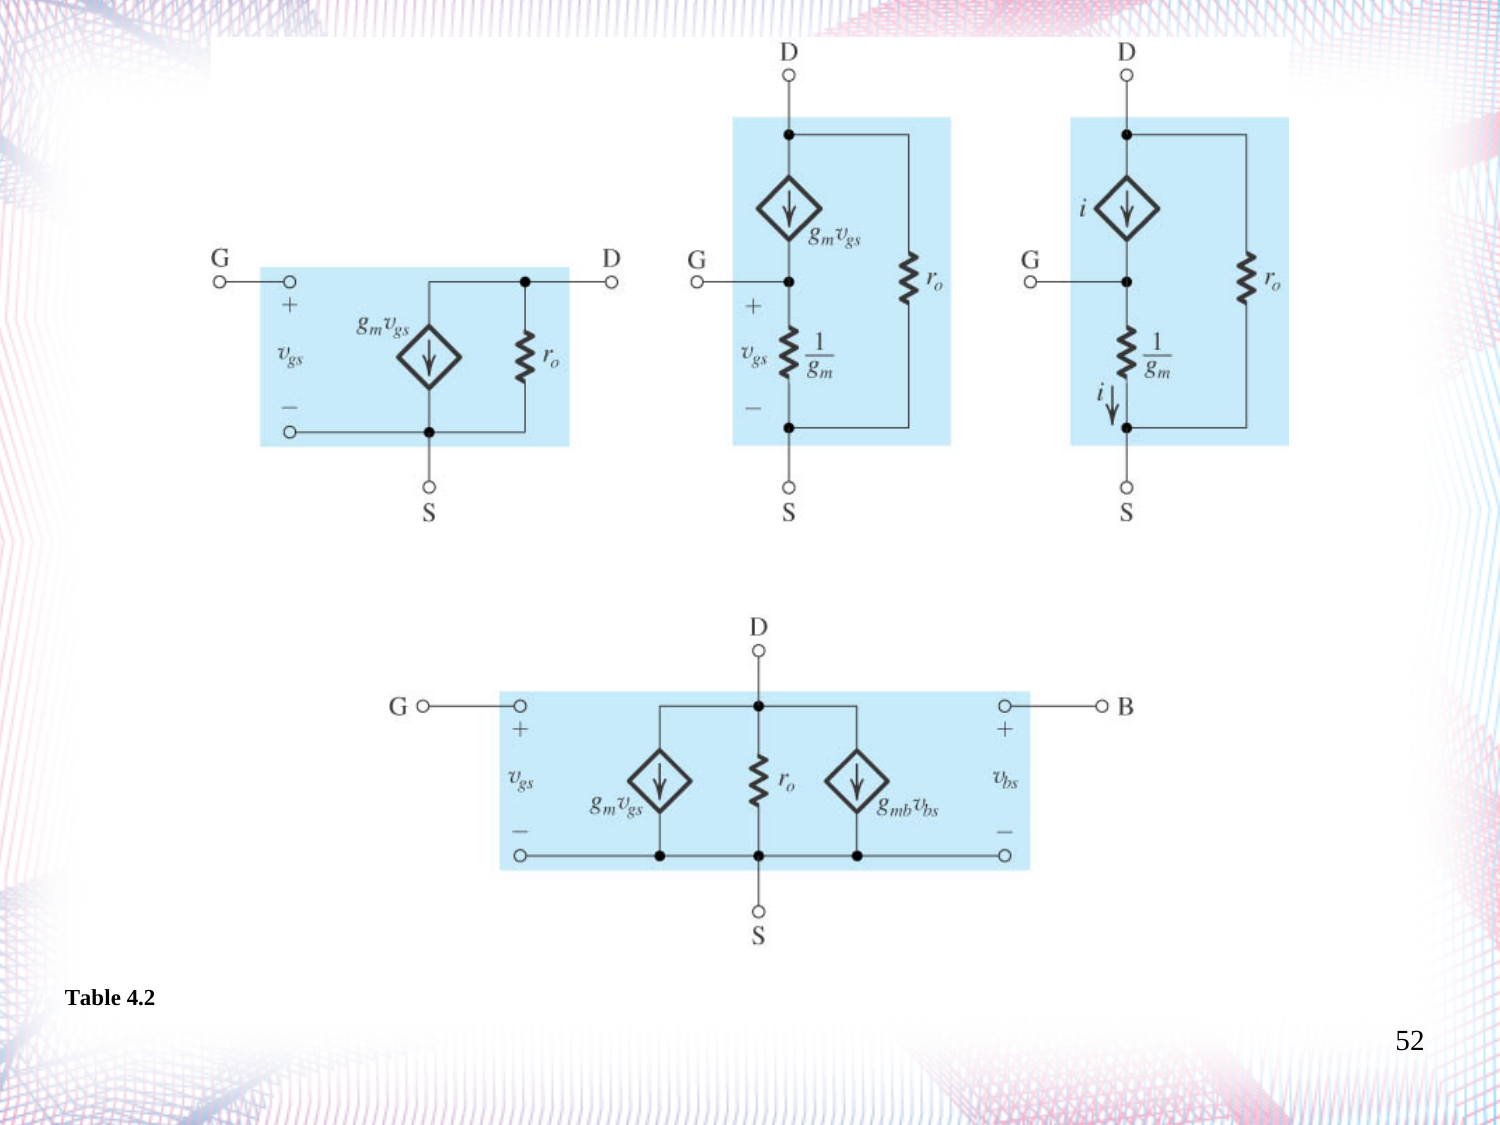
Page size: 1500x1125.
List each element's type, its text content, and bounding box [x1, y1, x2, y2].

picture [0, 0, 1500, 1125]
text_box Table 4.2 [49, 975, 1213, 1018]
